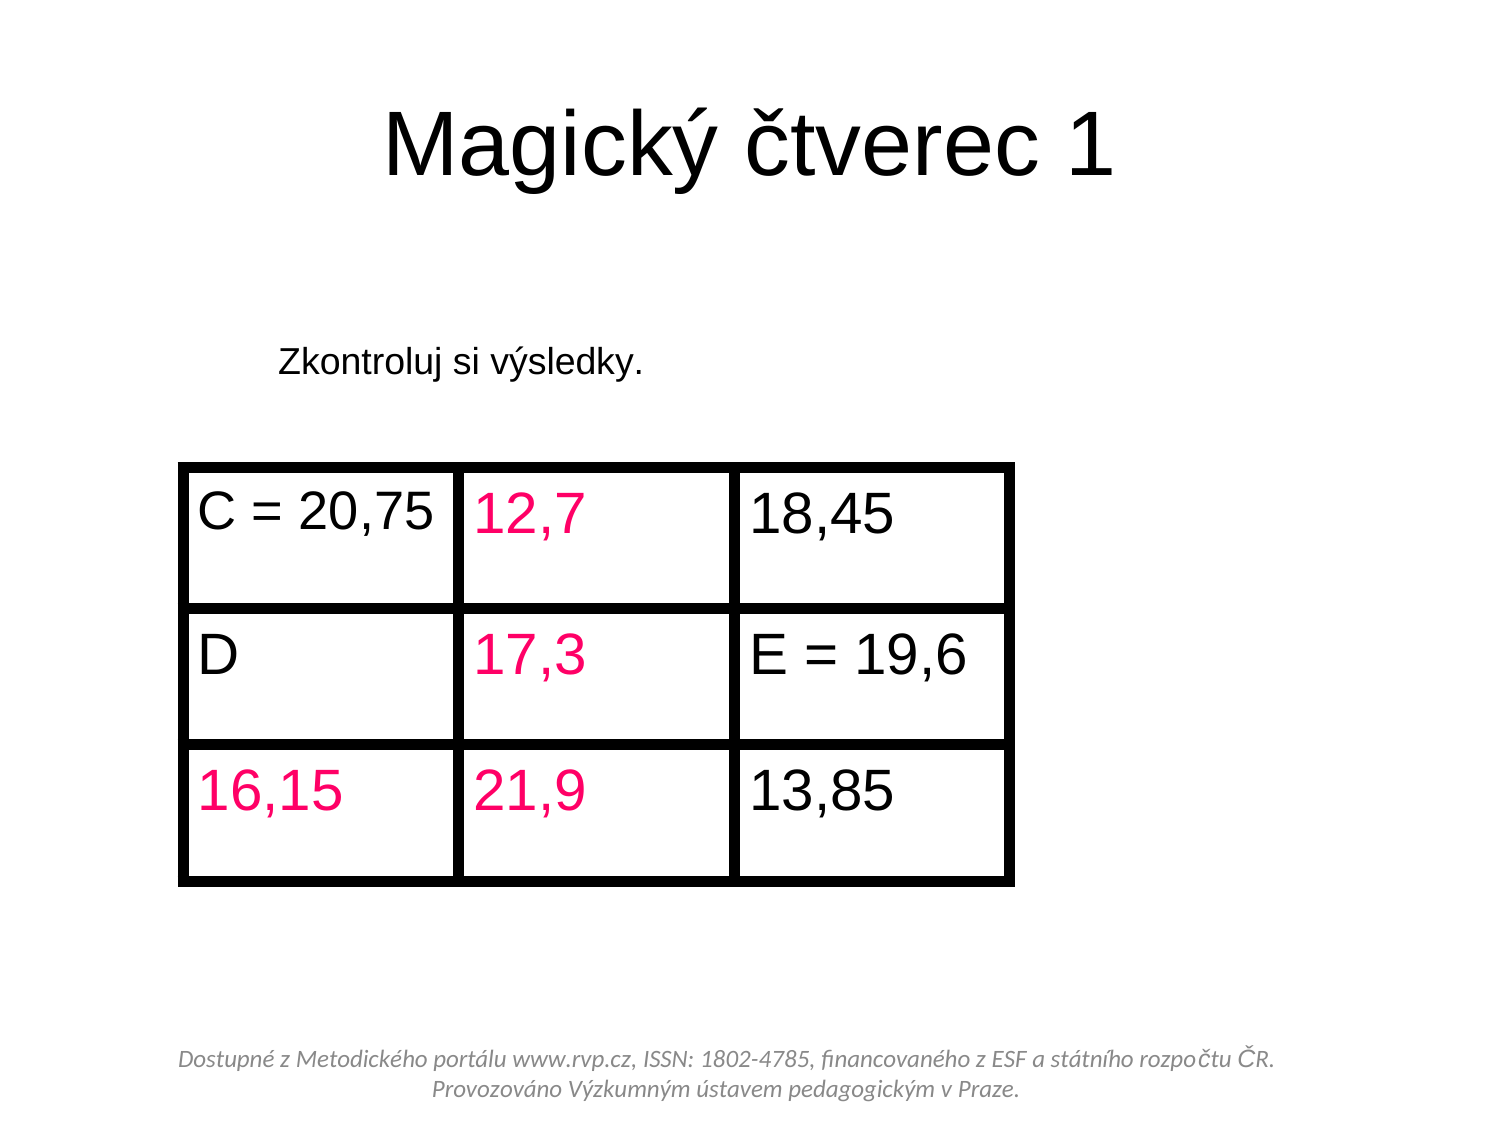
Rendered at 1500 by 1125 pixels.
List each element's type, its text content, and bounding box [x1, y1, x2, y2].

table_header C = 20,75 [189, 473, 453, 603]
table_cell 21,9 [464, 750, 729, 876]
table_cell D [189, 614, 453, 739]
text_box Zkontroluj si výsledky. [263, 329, 660, 435]
table_cell 17,3 [464, 614, 729, 739]
text_box Magický čtverec 1 [75, 45, 1426, 233]
table_cell 16,15 [189, 750, 453, 876]
table_header 12,7 [464, 473, 729, 603]
text_box Dostupné z Metodického portálu www.rvp.cz, ISSN: 1802-4785, financovaného z ESF a státního rozpočtu ČR. Provozováno Výzkumným ústavem pedagogickým v Praze. [105, 1042, 1348, 1103]
table_header 18,45 [740, 473, 1004, 603]
table_cell E = 19,6 [740, 614, 1004, 739]
table_cell 13,85 [740, 750, 1004, 876]
